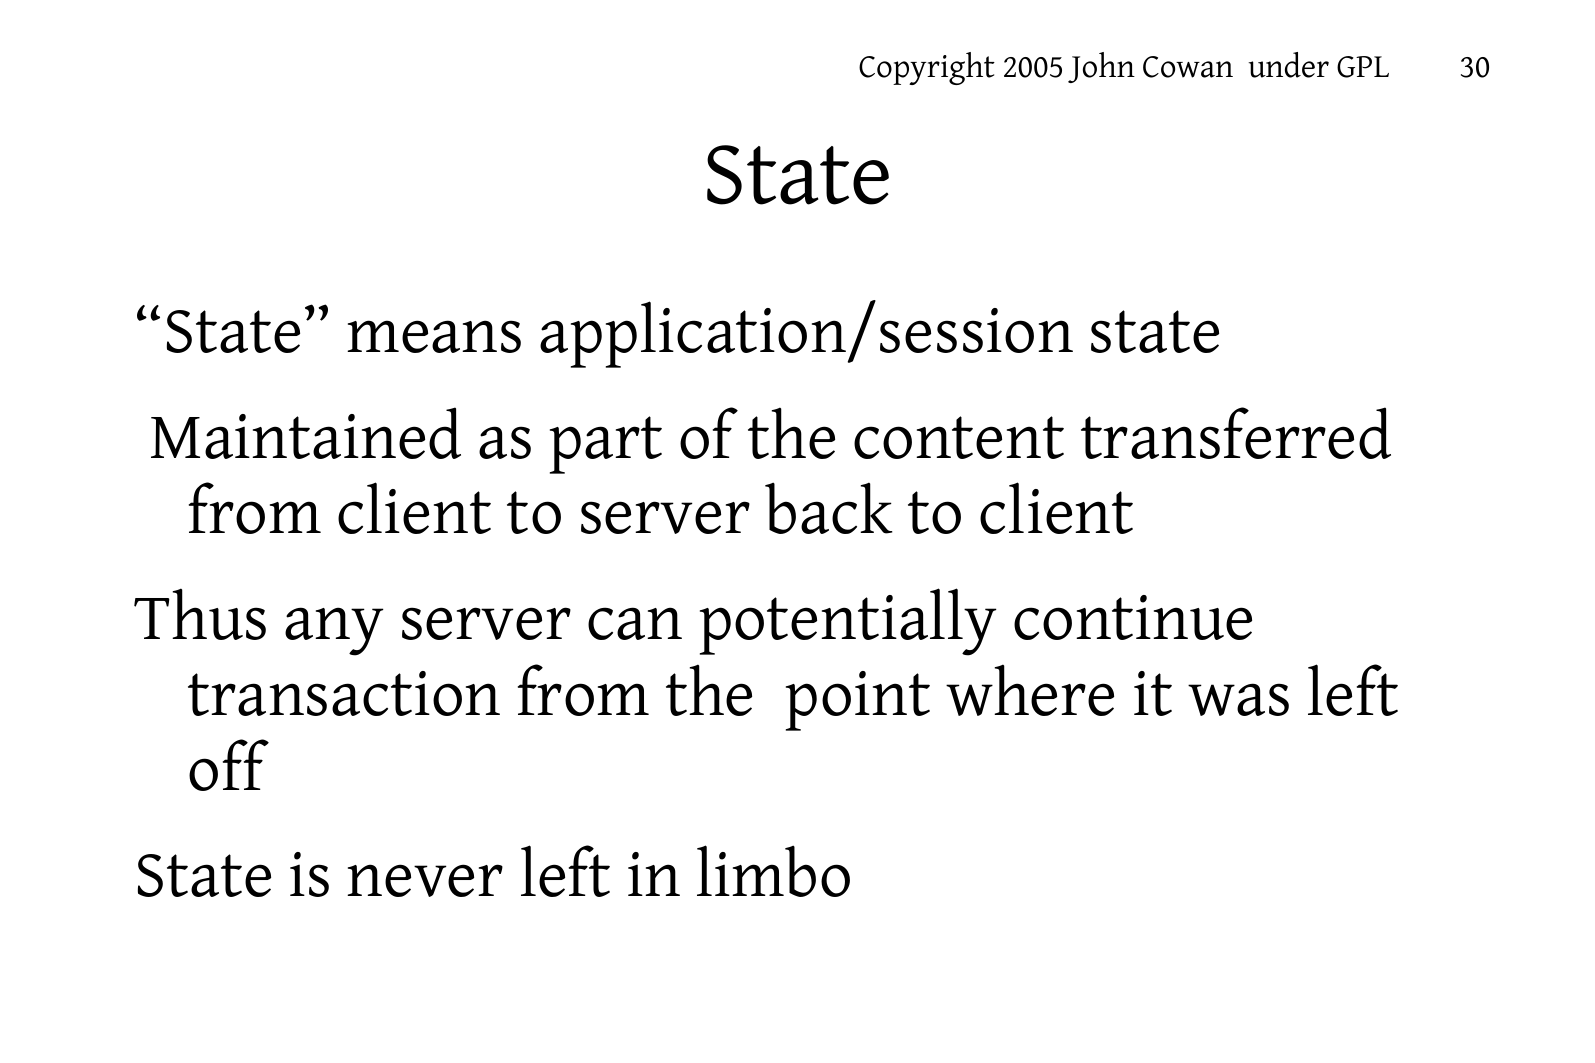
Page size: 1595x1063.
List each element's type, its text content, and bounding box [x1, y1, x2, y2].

list “State” means application/session state Maintained as part of the content transferred from client to server back to client Thus any server can potentially continue transaction from the point where it was left off State is never left in limbo [117, 295, 1479, 1063]
title State [117, 88, 1479, 266]
